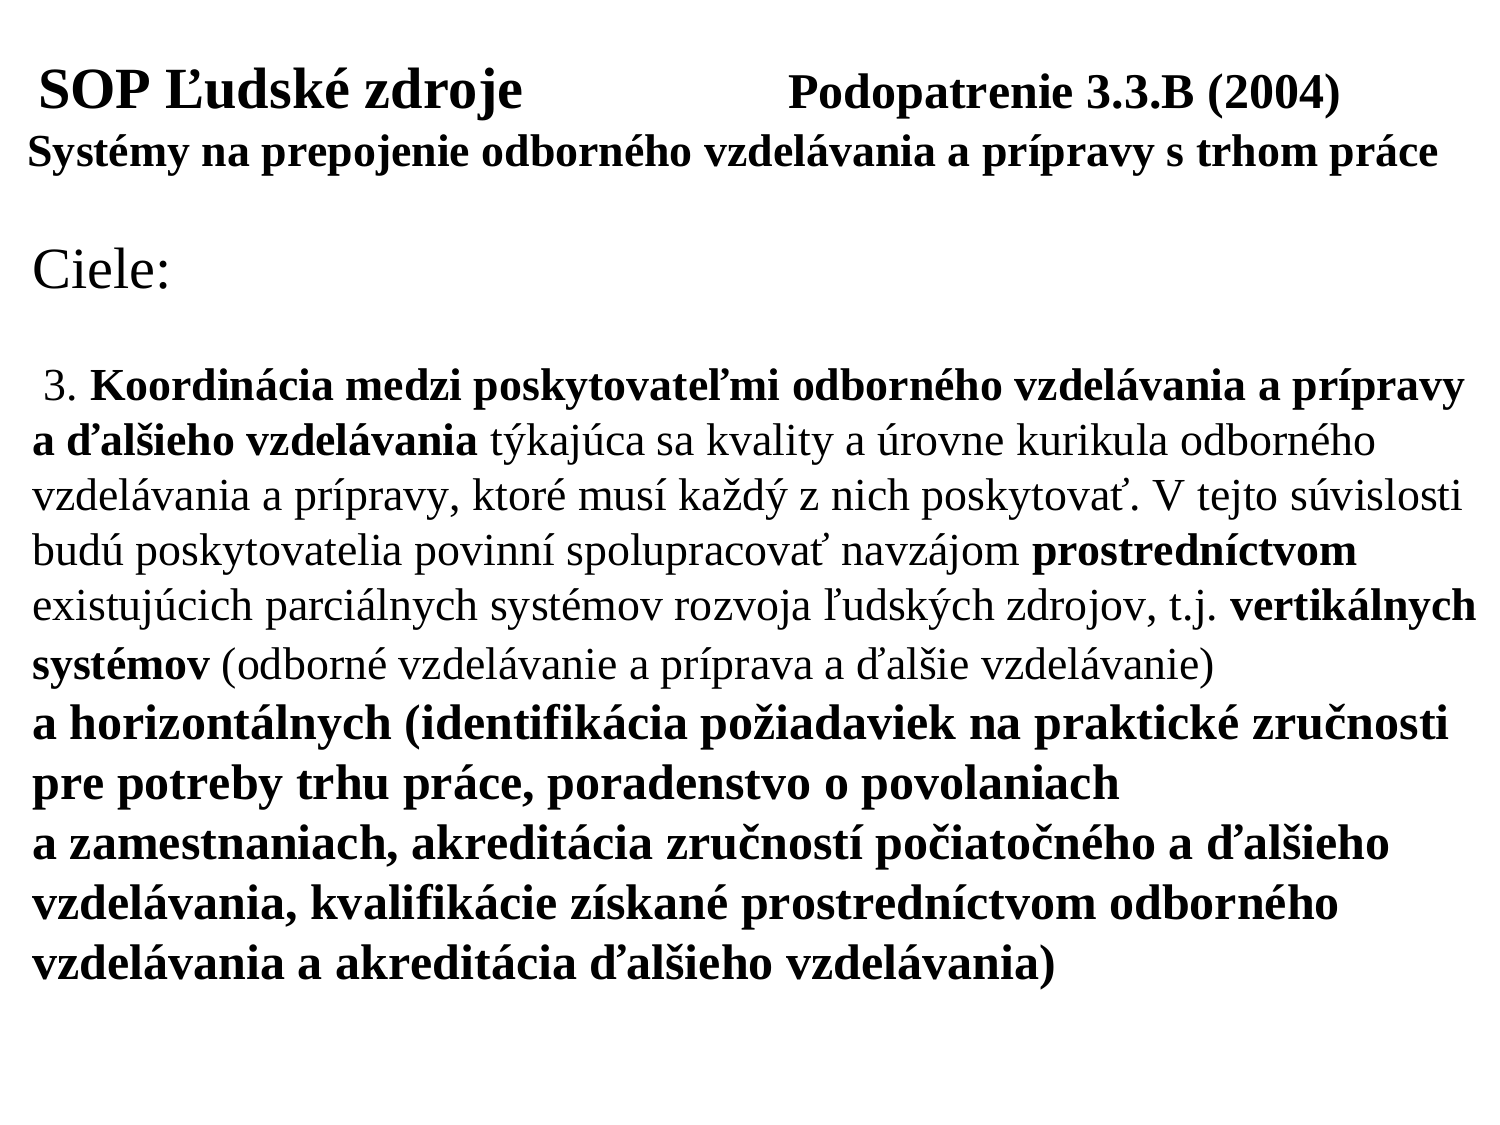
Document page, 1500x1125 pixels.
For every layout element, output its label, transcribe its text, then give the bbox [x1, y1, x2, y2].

title Ciele: 3. Koordinácia medzi poskytovateľmi odborného vzdelávania a prípravy a ďalšieho vzdelávania týkajúca sa kvality a úrovne kurikula odborného vzdelávania a prípravy, ktoré musí každý z nich poskytovať. V tejto súvislosti budú poskytovatelia povinní spolupracovať navzájom prostredníctvom existujúcich parciálnych systémov rozvoja ľudských zdrojov, t.j. vertikálnych systémov (odborné vzdelávanie a príprava a ďalšie vzdelávanie) a horizontálnych (identifikácia požiadaviek na praktické zručnosti pre potreby trhu práce, poradenstvo o povolaniach a zamestnaniach, akreditácia zručností počiatočného a ďalšieho vzdelávania, kvalifikácie získané prostredníctvom odborného vzdelávania a akreditácia ďalšieho vzdelávania) [17, 208, 1500, 1012]
text_box SOP Ľudské zdroje Podopatrenie 3.3.B (2004) Systémy na prepojenie odborného vzdelávania a prípravy s trhom práce [12, 42, 1500, 184]
subtitle [64, 637, 1471, 977]
